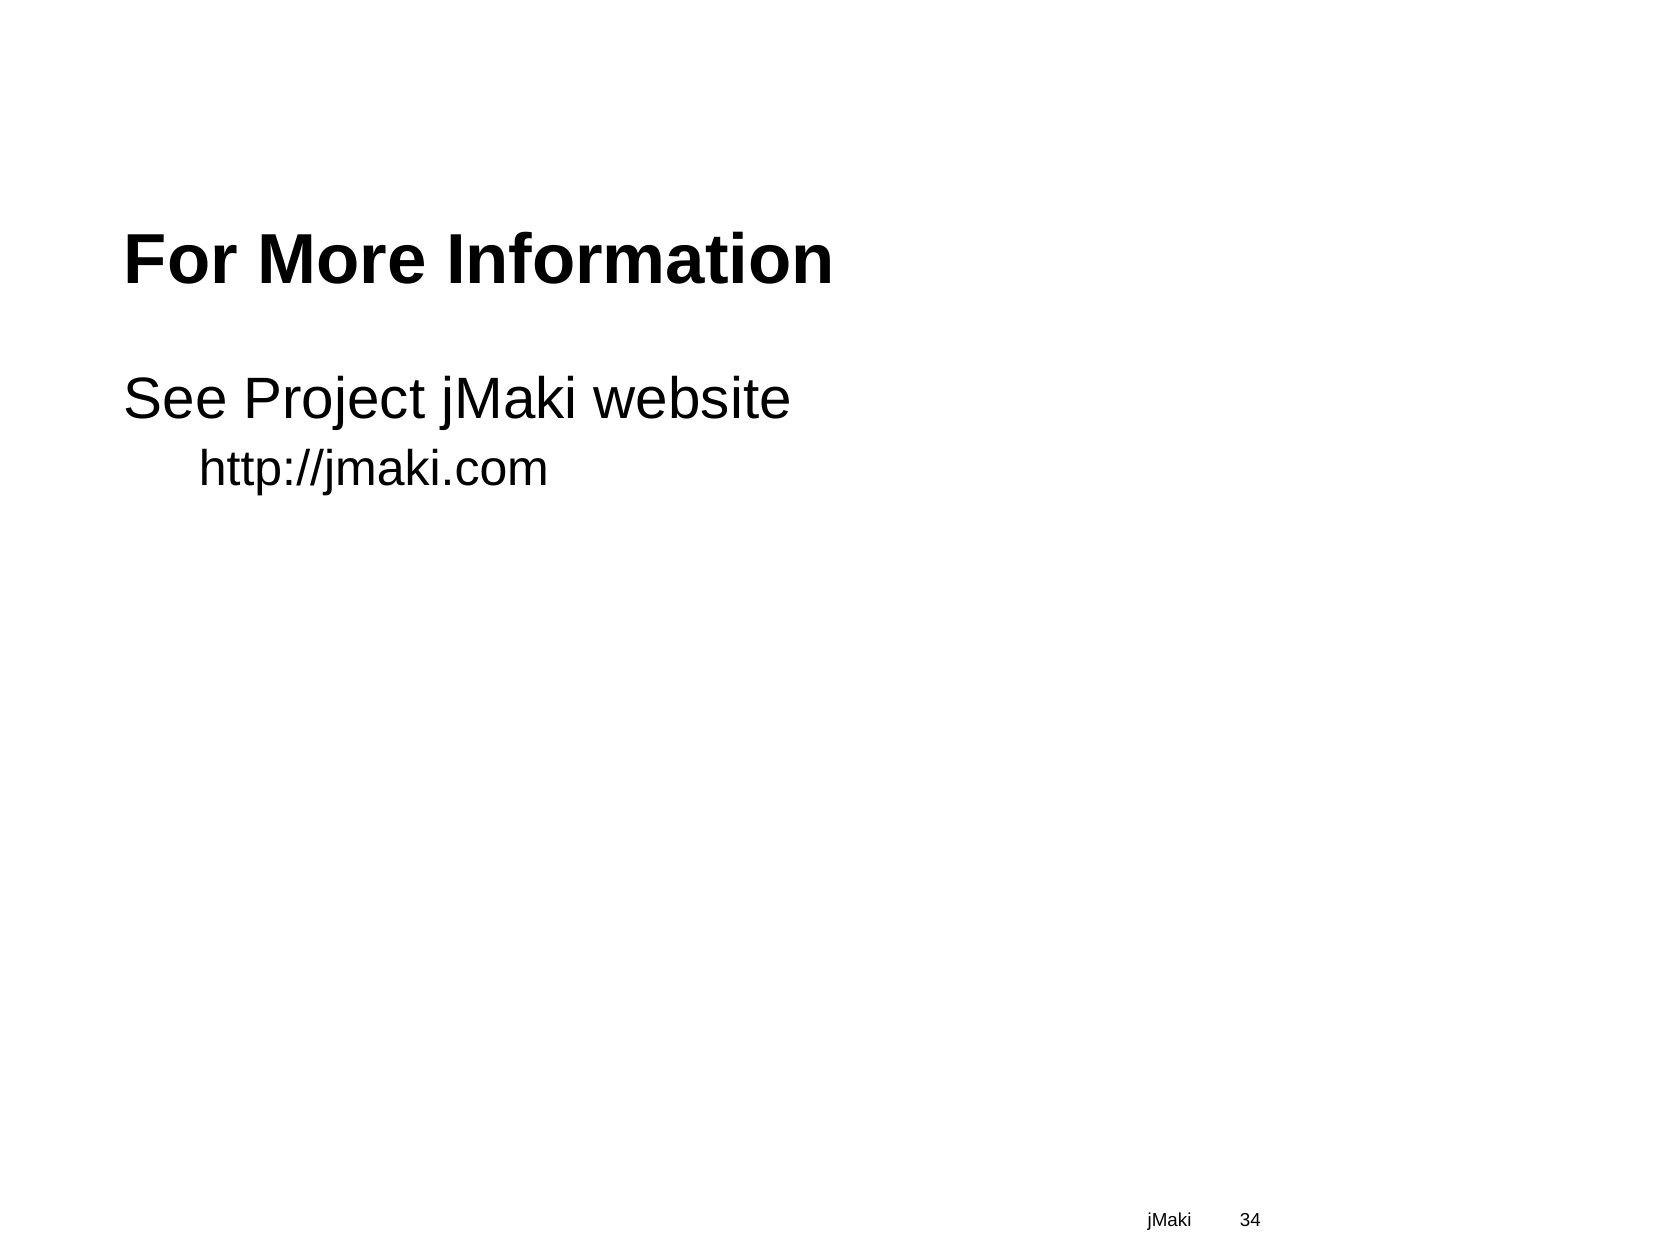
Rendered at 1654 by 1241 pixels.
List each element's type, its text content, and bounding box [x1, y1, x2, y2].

title For More Information [124, 132, 1561, 298]
list See Project jMaki website http://jmaki.com [124, 372, 1613, 1191]
